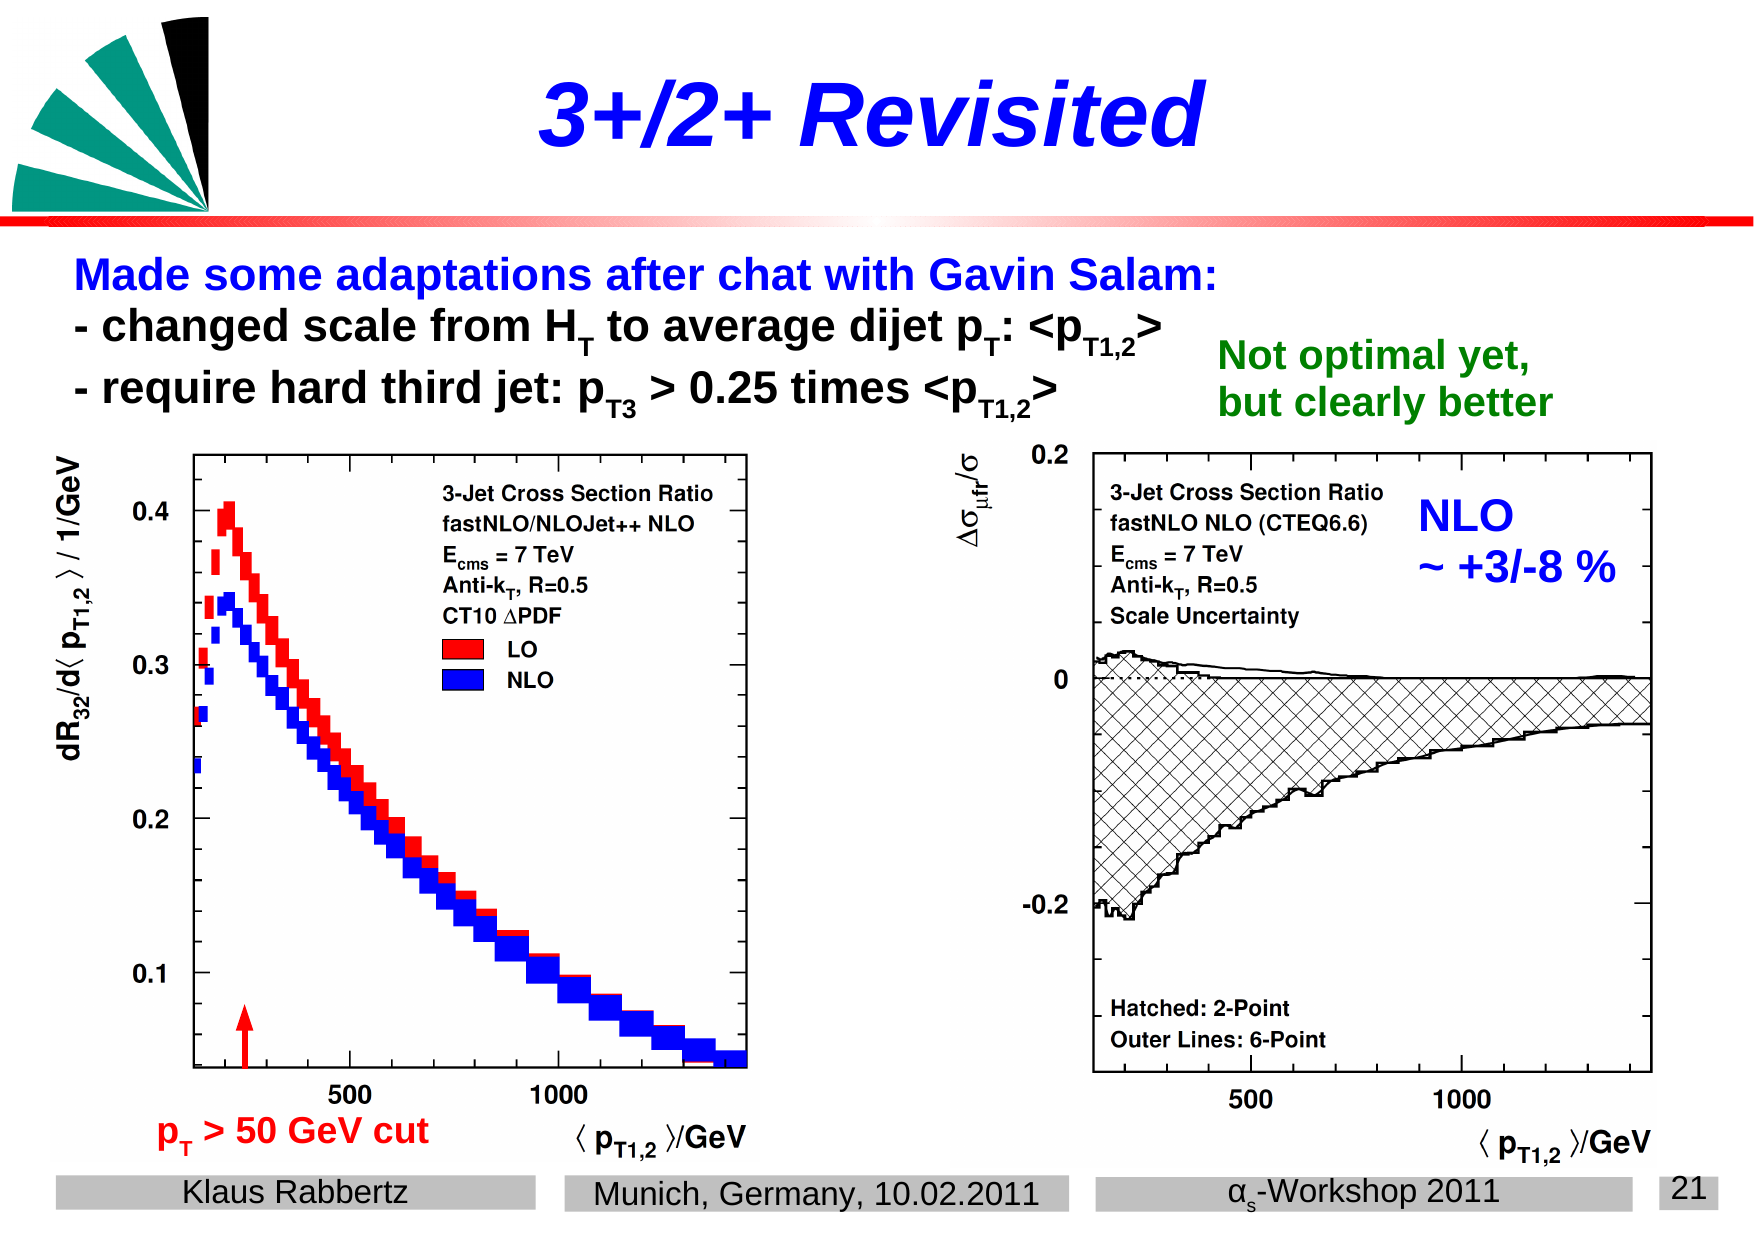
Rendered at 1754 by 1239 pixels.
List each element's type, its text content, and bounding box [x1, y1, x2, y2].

picture [50, 450, 760, 1162]
title 3+/2+ Revisited [220, 22, 1525, 207]
text_box Made some adaptations after chat with Gavin Salam: - changed scale from HT to average dijet pT: <pT1,2> - require hard third jet: pT3 > 0.25 times <pT1,2> [61, 242, 1722, 431]
picture [12, 17, 209, 214]
text_box pT > 50 GeV cut [144, 1103, 442, 1167]
text_box Not optimal yet, but clearly better [1205, 326, 1565, 432]
text_box NLO ~ +3/-8 % [1406, 484, 1628, 599]
picture [950, 440, 1657, 1168]
